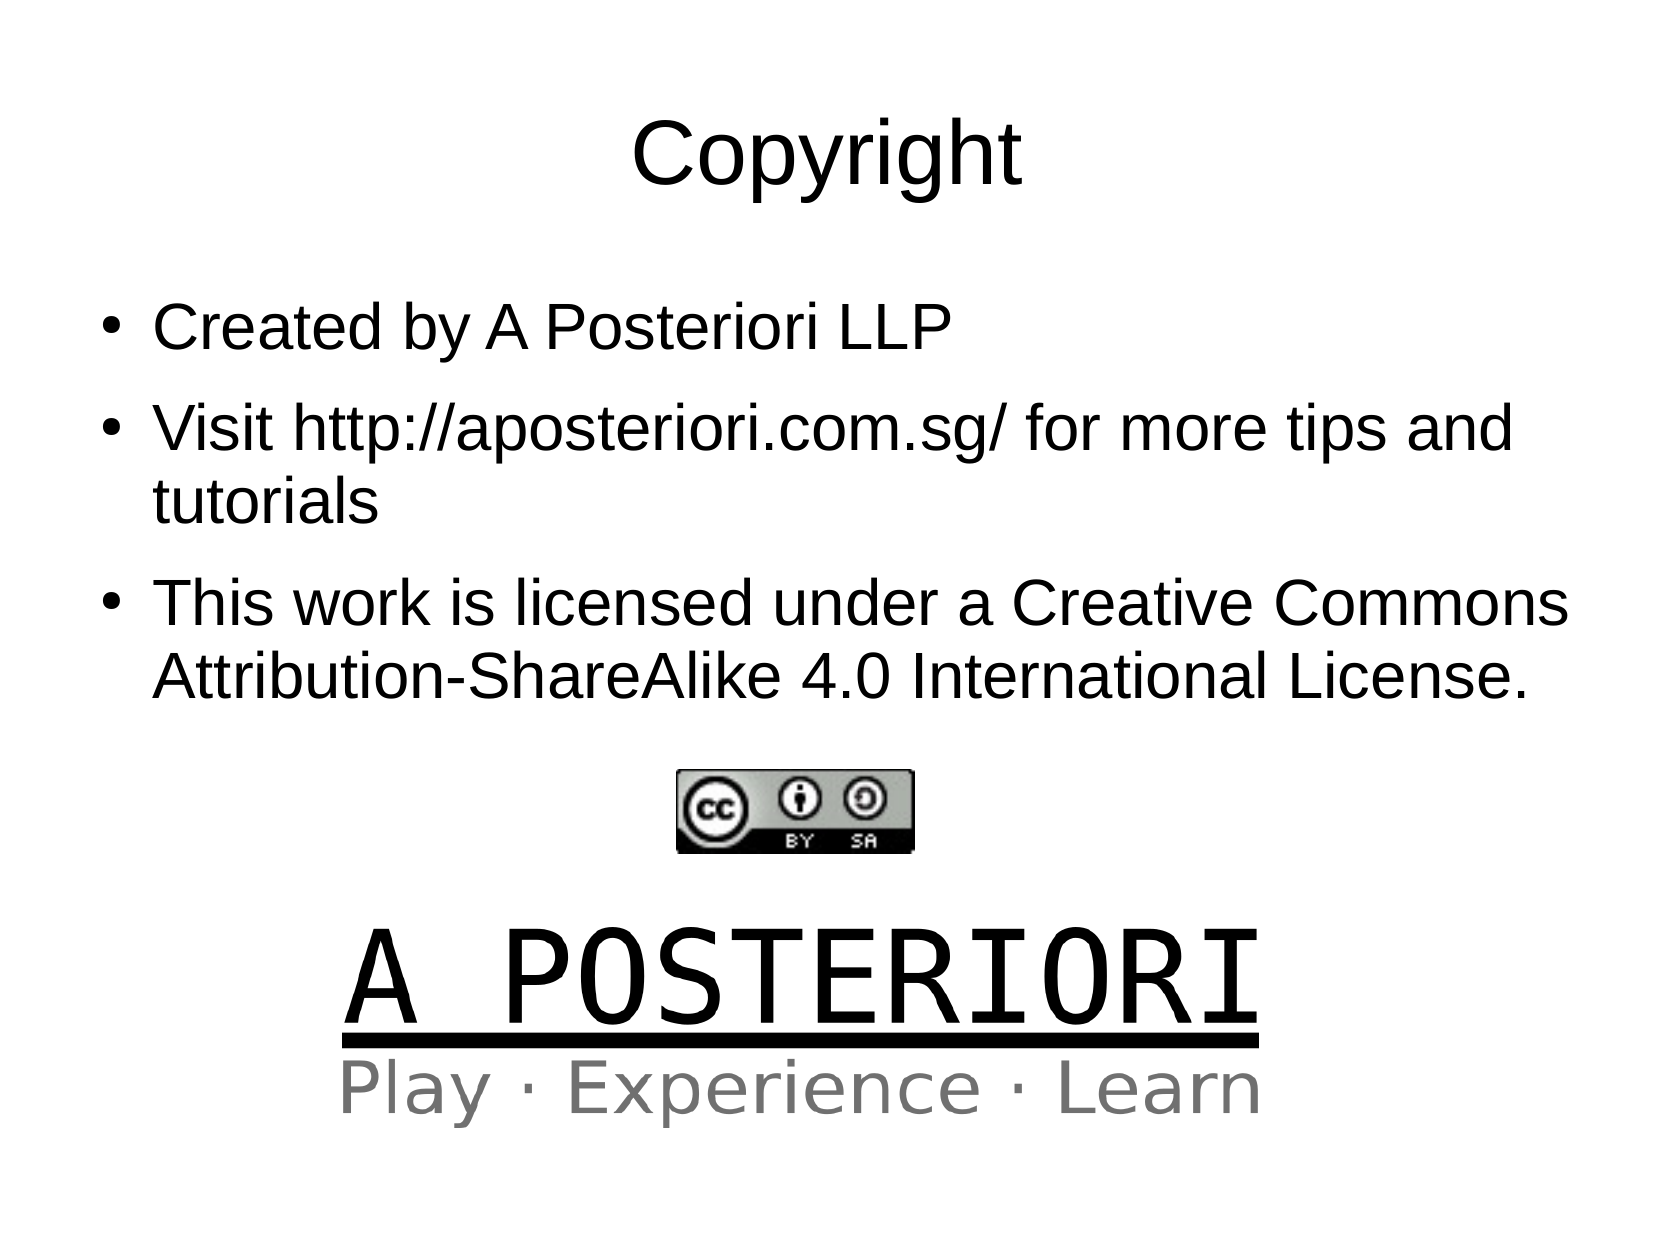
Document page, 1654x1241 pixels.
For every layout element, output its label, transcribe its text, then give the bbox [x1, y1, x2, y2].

title Copyright [82, 49, 1571, 257]
picture [676, 769, 915, 854]
list Created by A Posteriori LLP Visit http://aposteriori.com.sg/ for more tips and tutorials This work is licensed under a Creative Commons Attribution-ShareAlike 4.0 International License. [82, 290, 1571, 721]
picture [342, 927, 1259, 1128]
